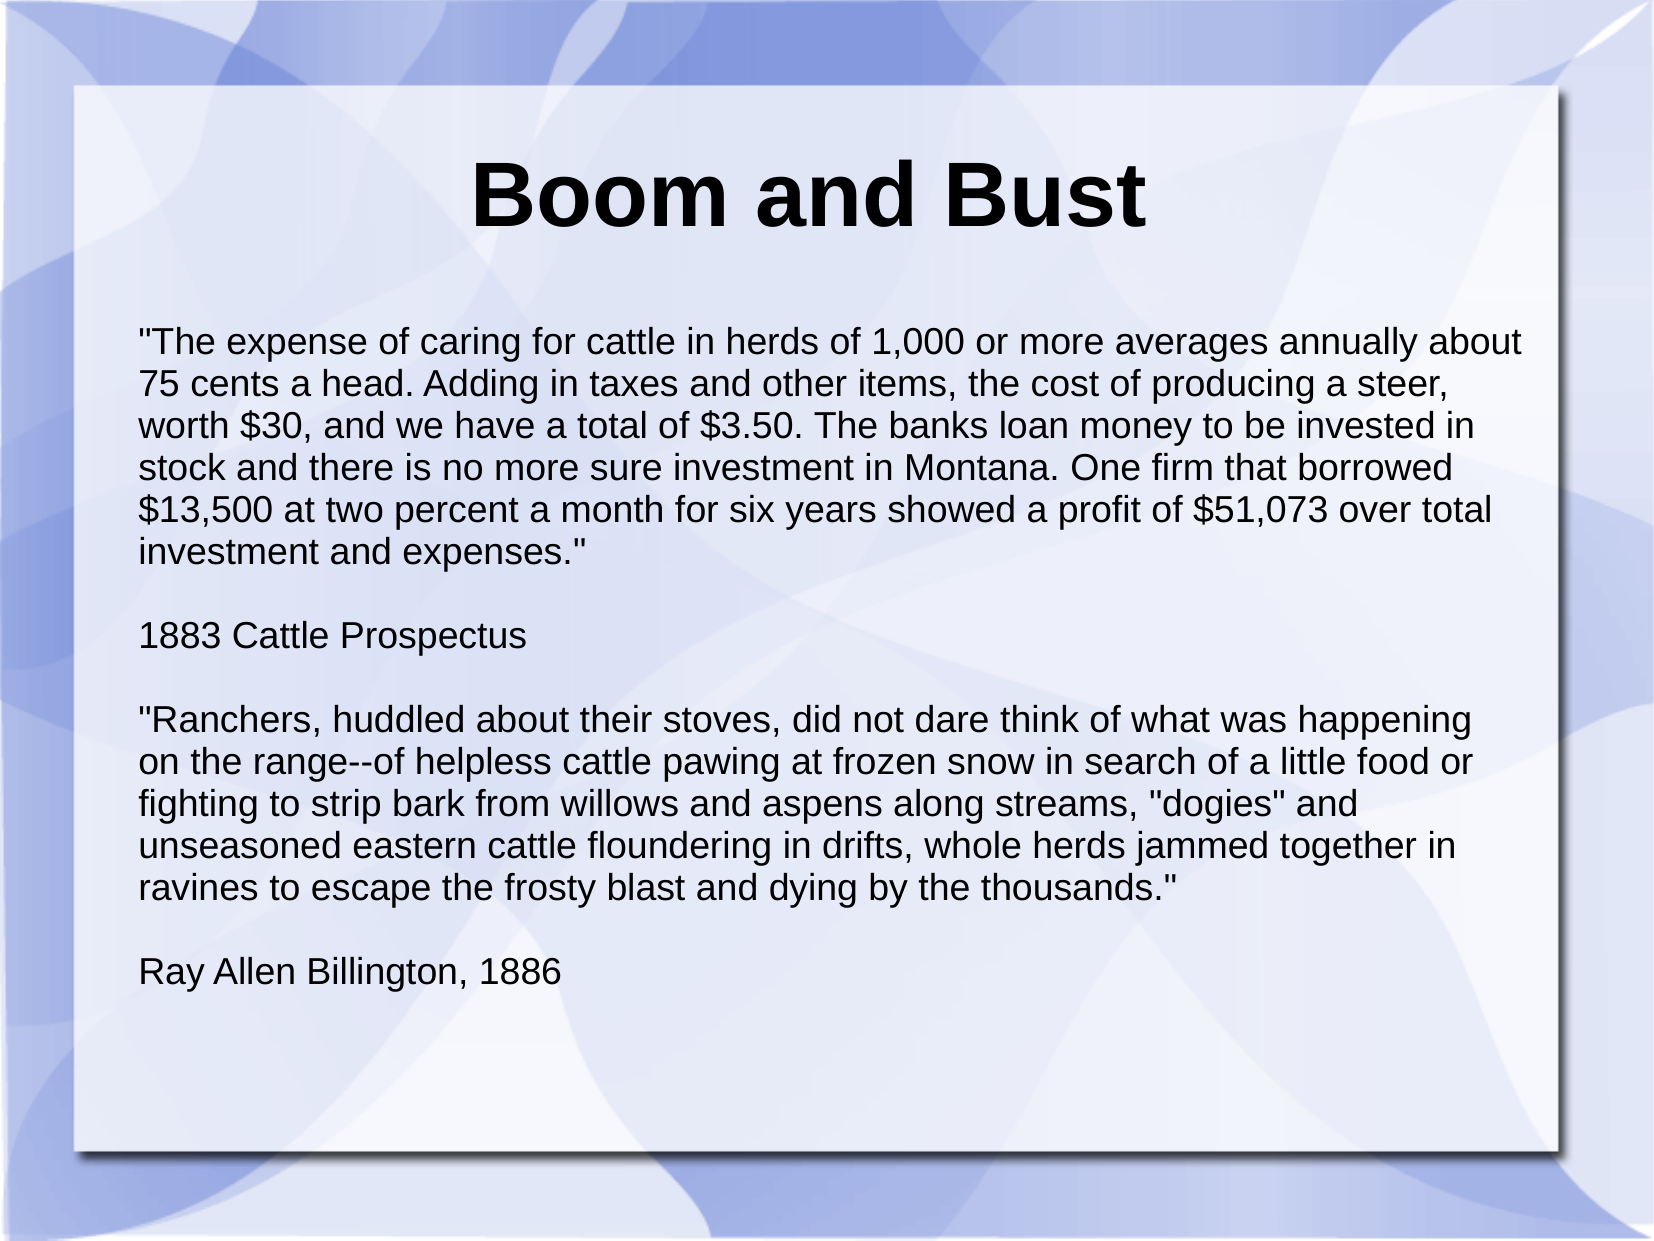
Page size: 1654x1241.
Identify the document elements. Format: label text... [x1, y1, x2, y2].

picture [0, 0, 1654, 1241]
title Boom and Bust [82, 98, 1536, 291]
text_box "The expense of caring for cattle in herds of 1,000 or more averages annually about 75 cents a head. Adding in taxes and other items, the cost of producing a steer, worth $30, and we have a total of $3.50. The banks loan money to be invested in stock and there is no more sure investment in Montana. One firm that borrowed $13,500 at two percent a month for six years showed a profit of $51,073 over total investment and expenses." 1883 Cattle Prospectus "Ranchers, huddled about their stoves, did not dare think of what was happening on the range--of helpless cattle pawing at frozen snow in search of a little food or fighting to strip bark from willows and aspens along streams, "dogies" and unseasoned eastern cattle floundering in drifts, whole herds jammed together in ravines to escape the frosty blast and dying by the thousands." Ray Allen Billington, 1886 [123, 187, 1538, 1002]
